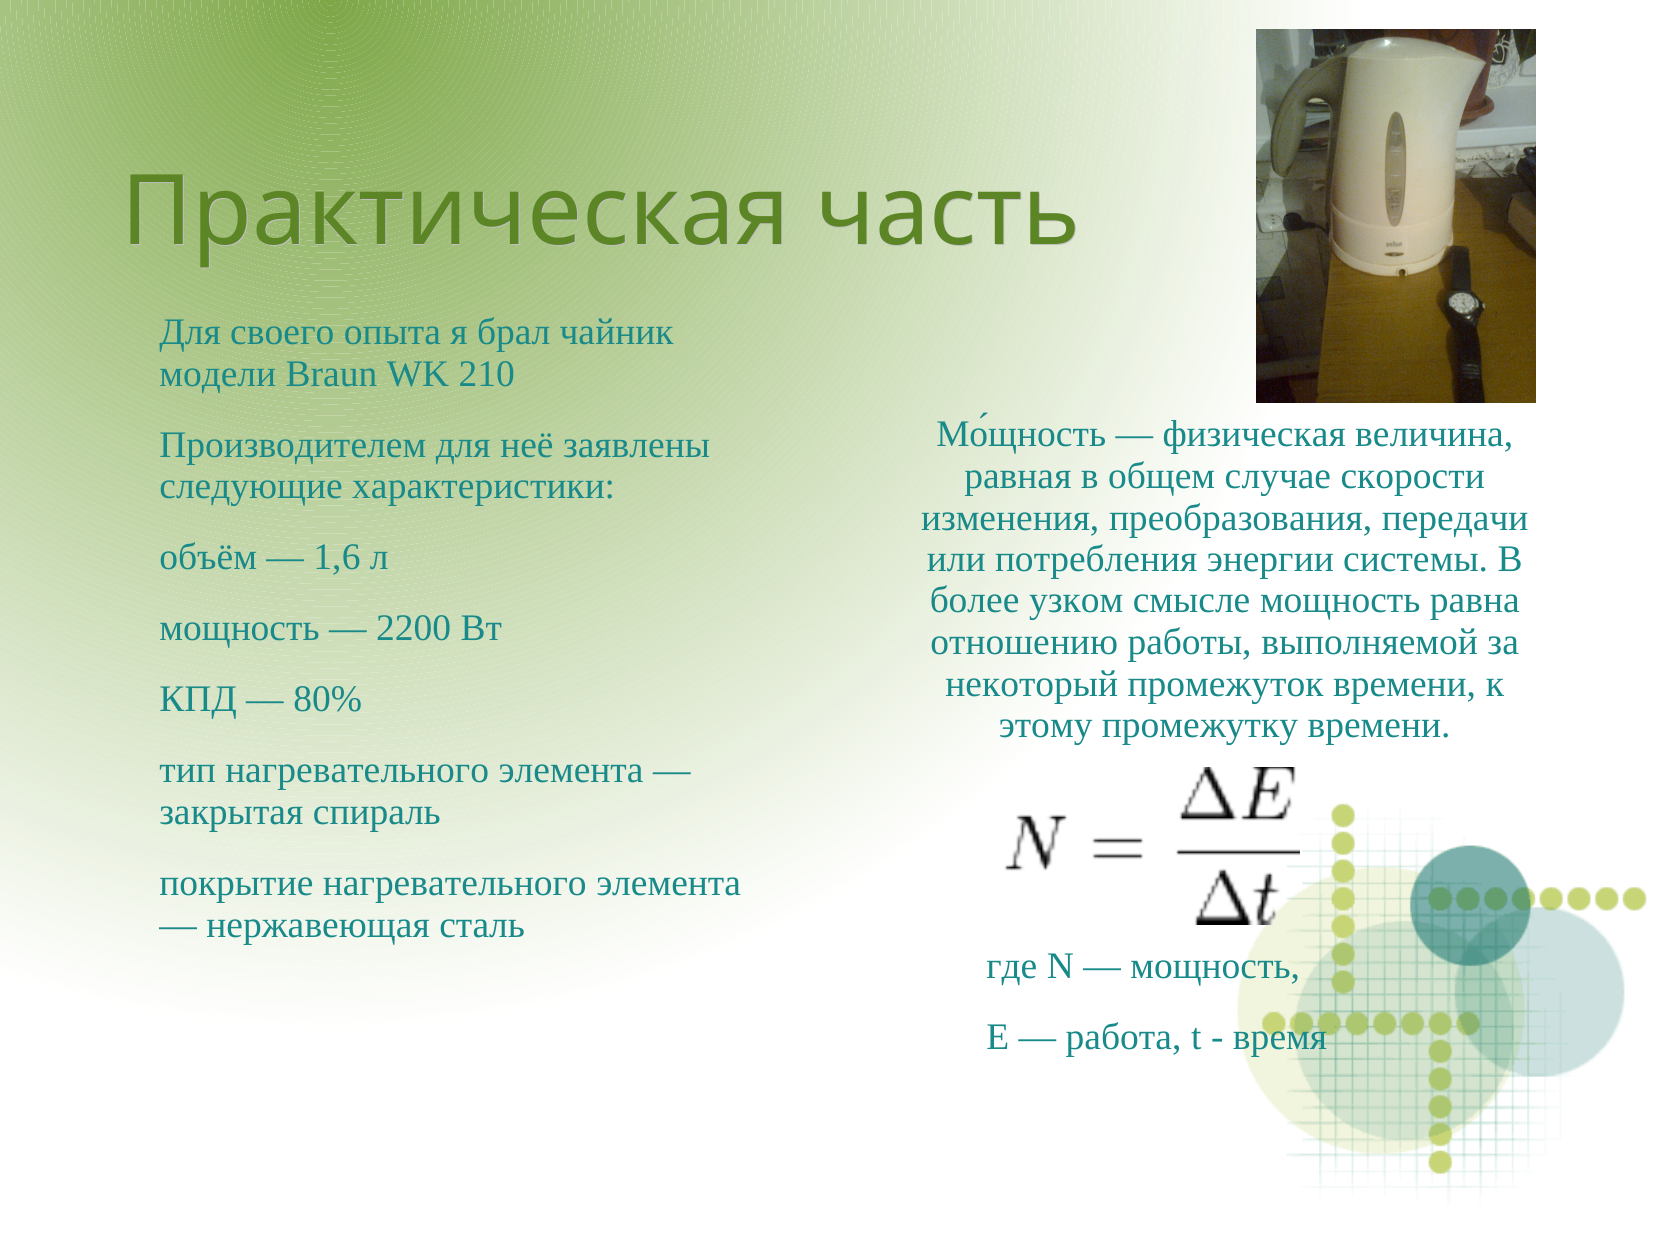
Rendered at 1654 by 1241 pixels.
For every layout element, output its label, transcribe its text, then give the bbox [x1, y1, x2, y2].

picture [1224, 792, 1654, 1211]
picture [1003, 767, 1300, 925]
picture [1256, 29, 1536, 403]
text_box где N — мощность, E — работа, t - время [915, 944, 1388, 1123]
list Мо́щность — физическая величина, равная в общем случае скорости изменения, преобразования, передачи или потребления энергии системы. В более узком смысле мощность равна отношению работы, выполняемой за некоторый промежуток времени, к этому промежутку времени. [845, 413, 1535, 1182]
list Для своего опыта я брал чайник модели Braun WK 210 Производителем для неё заявлены следующие характеристики: объём — 1,6 л мощность — 2200 Вт КПД — 80% тип нагревательного элемента — закрытая спираль покрытие нагревательного элемента — нержавеющая сталь [88, 311, 778, 1093]
title Практическая часть [121, 102, 1256, 310]
